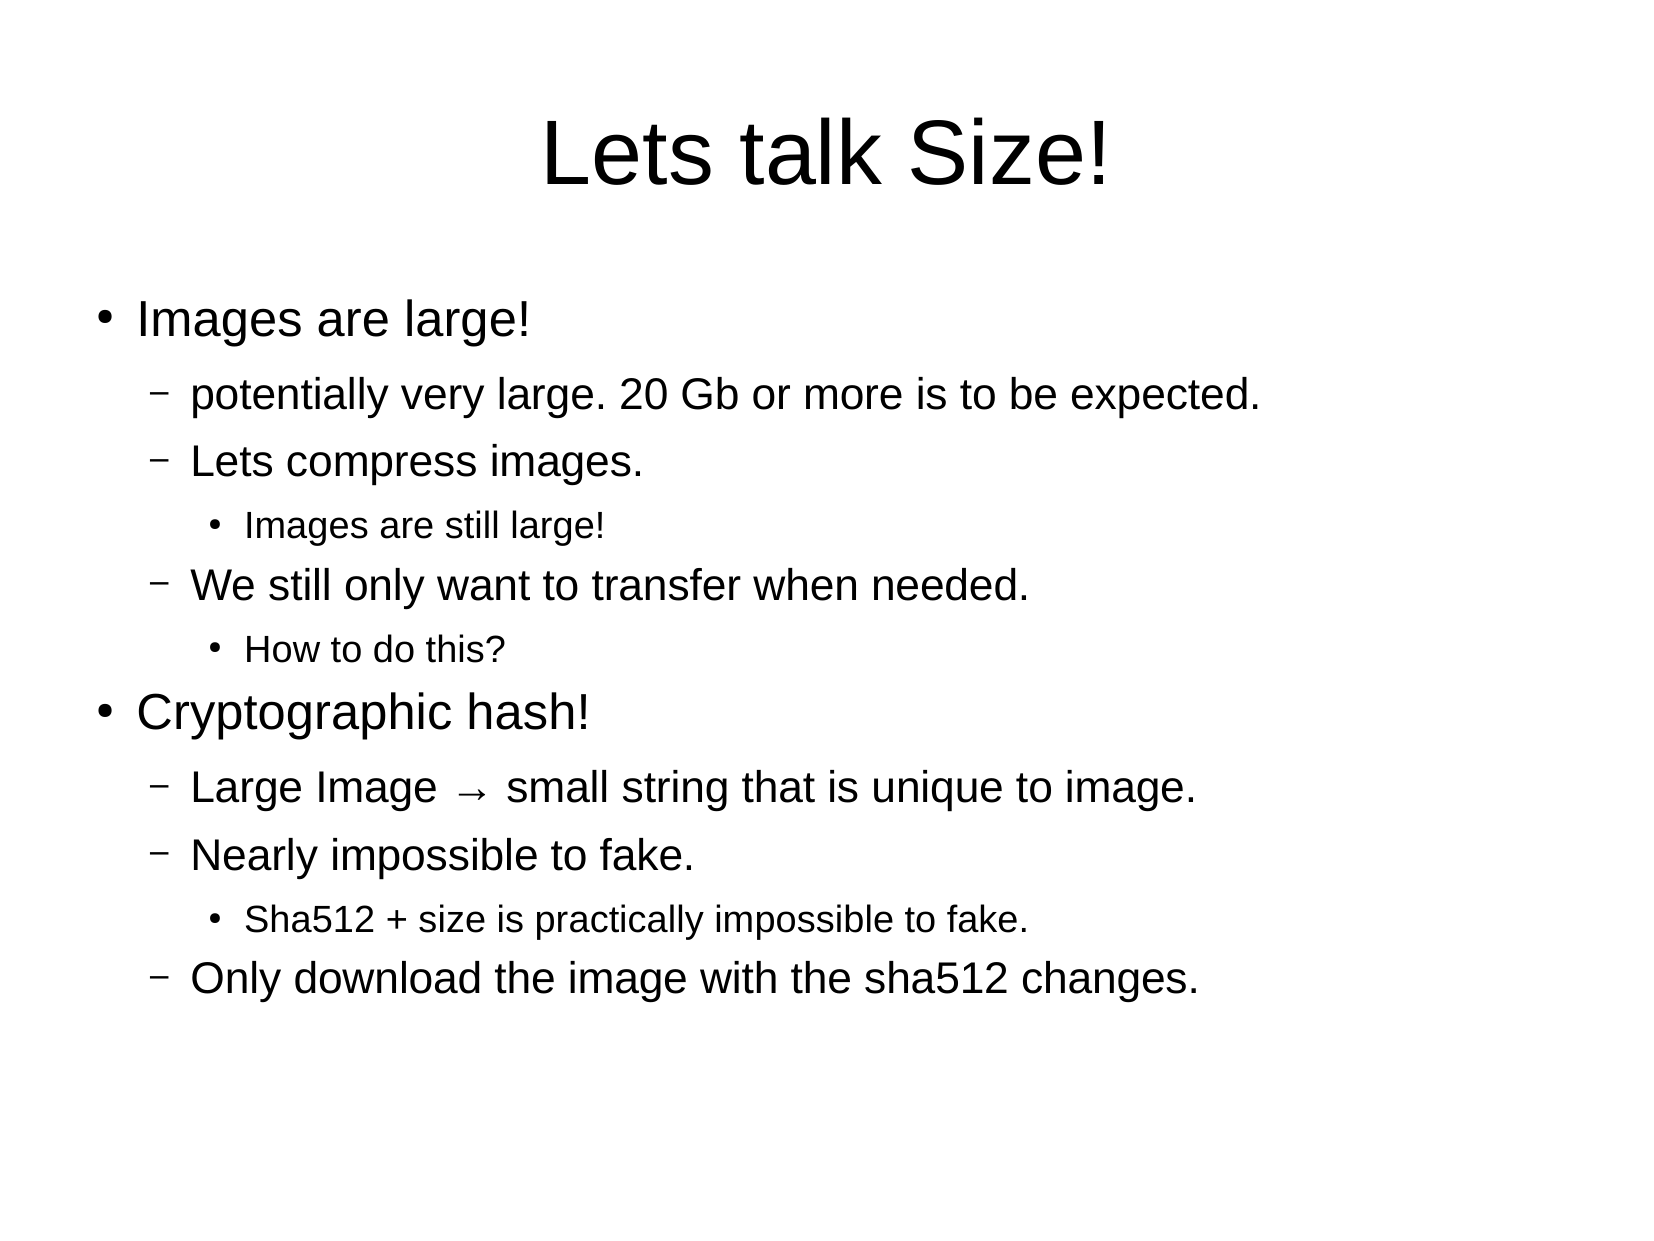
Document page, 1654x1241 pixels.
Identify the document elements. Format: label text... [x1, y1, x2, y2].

list Images are large! potentially very large. 20 Gb or more is to be expected. Lets compress images. Images are still large! We still only want to transfer when needed. How to do this? Cryptographic hash! Large Image → small string that is unique to image. Nearly impossible to fake. Sha512 + size is practically impossible to fake. Only download the image with the sha512 changes. [82, 290, 1571, 1010]
title Lets talk Size! [82, 49, 1571, 257]
